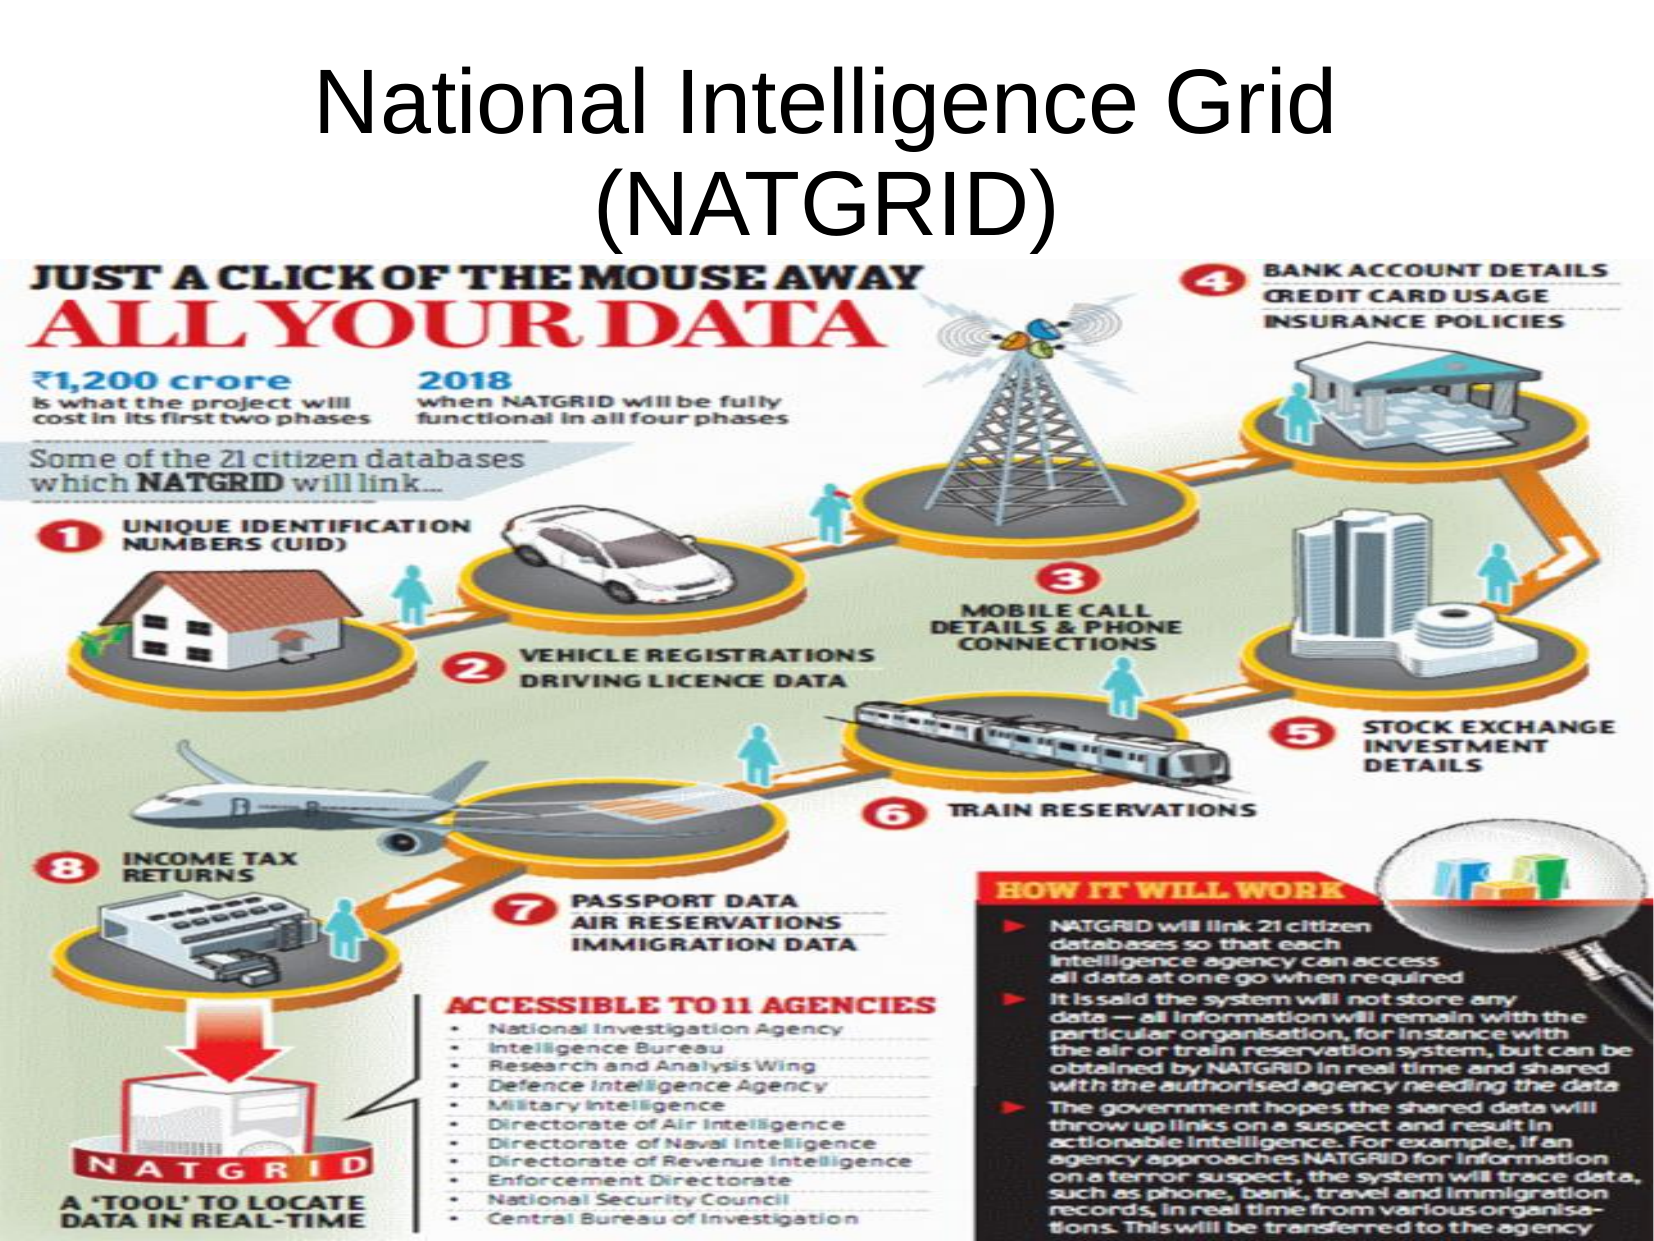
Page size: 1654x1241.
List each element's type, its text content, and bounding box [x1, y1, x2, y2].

picture [0, 259, 1654, 1241]
title National Intelligence Grid (NATGRID) [82, 49, 1571, 257]
